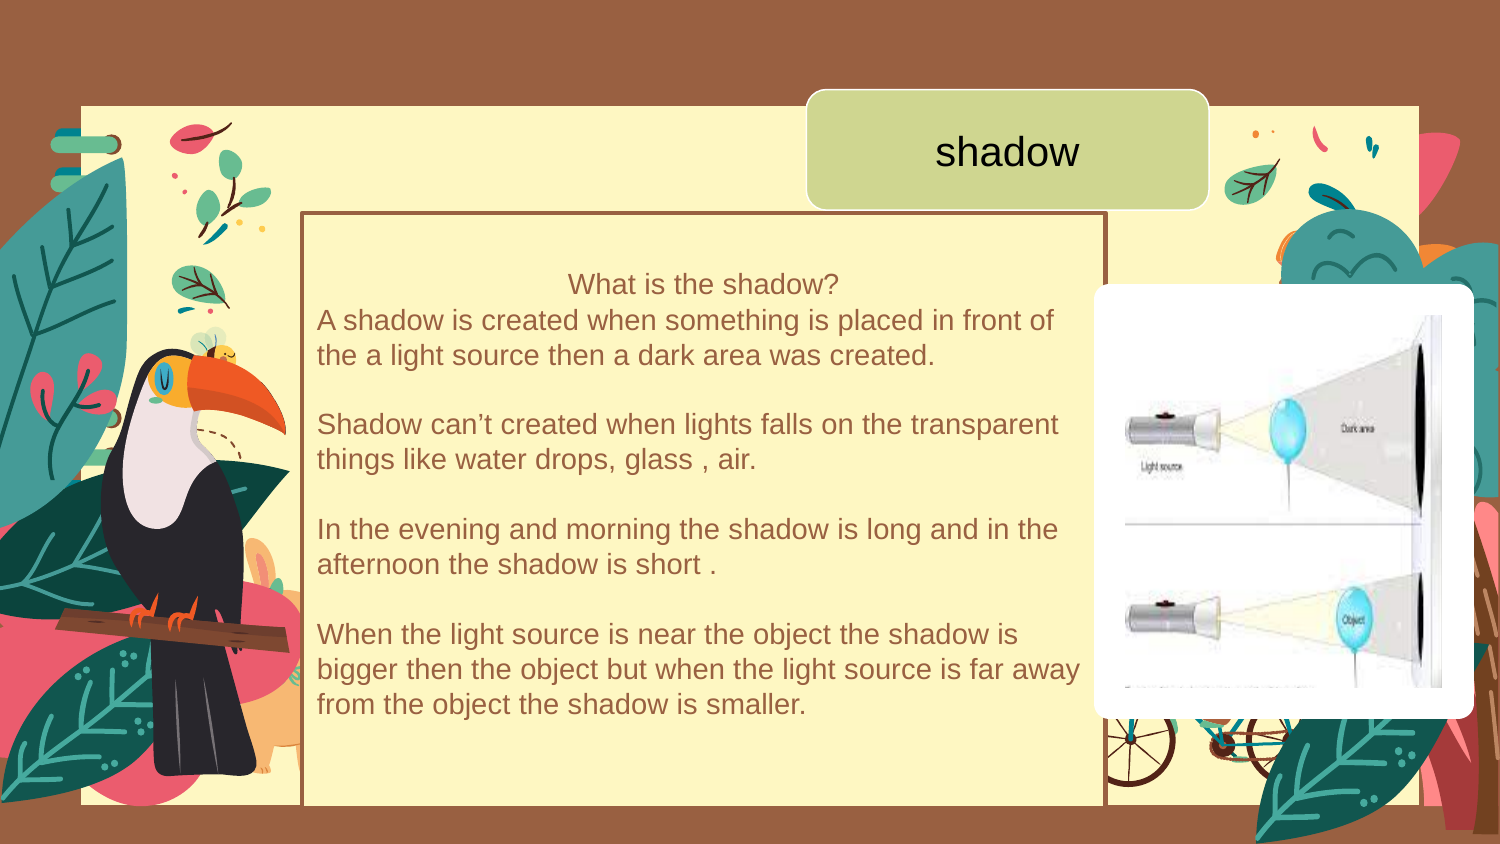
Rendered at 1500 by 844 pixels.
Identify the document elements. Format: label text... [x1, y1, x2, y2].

text_box [1255, 501, 1500, 844]
text_box What is the shadow? A shadow is created when something is placed in front of the a light source then a dark area was created. Shadow can’t created when lights falls on the transparent things like water drops, glass , air. In the evening and morning the shadow is long and in the afternoon the shadow is short . When the light source is near the object the shadow is bigger then the object but when the light source is far away from the object the shadow is smaller. [302, 212, 1106, 809]
text_box [1281, 209, 1499, 498]
text_box shadow [806, 89, 1210, 211]
text_box [0, 157, 302, 807]
picture [1125, 315, 1443, 688]
